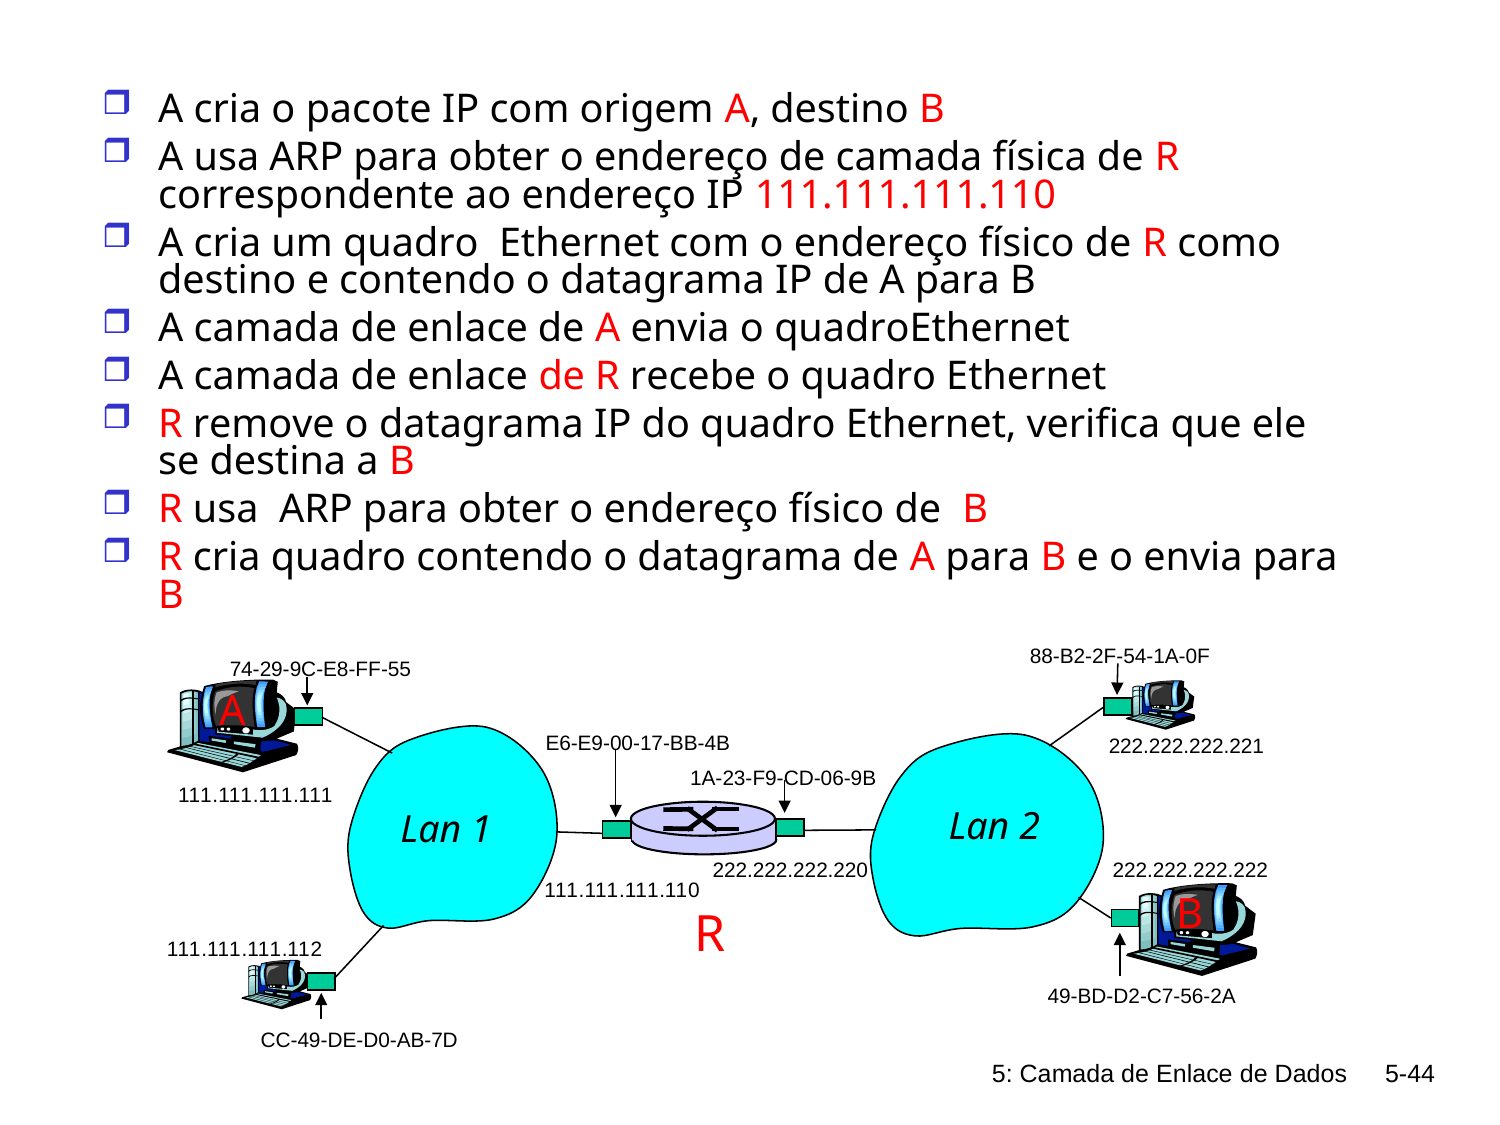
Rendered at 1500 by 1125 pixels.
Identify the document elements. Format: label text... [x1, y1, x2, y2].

text_box B [1161, 890, 1219, 946]
text_box E6-E9-00-17-BB-4B [530, 722, 745, 763]
text_box 222.222.222.220 [697, 849, 875, 890]
chart [1125, 679, 1197, 724]
text_box 111.111.111.112 [152, 928, 337, 969]
chart [167, 678, 301, 773]
text_box Lan 1 [385, 797, 507, 858]
chart [241, 959, 313, 1010]
text_box 49-BD-D2-C7-56-2A [1032, 975, 1251, 1016]
text_box R [679, 893, 741, 970]
text_box 88-B2-2F-54-1A-0F [1015, 635, 1226, 676]
text_box CC-49-DE-D0-AB-7D [245, 1018, 473, 1060]
text_box A [205, 676, 262, 742]
text_box Lan 2 [933, 793, 1055, 855]
chart [1126, 890, 1260, 976]
text_box [870, 733, 1104, 937]
list A cria o pacote IP com origem A, destino B A usa ARP para obter o endereço de camada física de R correspondente ao endereço IP 111.111.111.110 A cria um quadro Ethernet com o endereço físico de R como destino e contendo o datagrama IP de A para B A camada de enlace de A envia o quadroEthernet A camada de enlace de R recebe o quadro Ethernet R remove o datagrama IP do quadro Ethernet, verifica que ele se destina a B R usa ARP para obter o endereço físico de B R cria quadro contendo o datagrama de A para B e o envia para B [86, 84, 1362, 644]
text_box 111.111.111.110 [529, 868, 715, 909]
text_box 74-29-9C-E8-FF-55 [215, 648, 426, 689]
text_box 222.222.222.222 [1098, 849, 1283, 890]
text_box [347, 725, 558, 929]
text_box 111.111.111.111 [163, 774, 349, 815]
text_box 222.222.222.221 [1093, 724, 1279, 766]
text_box [307, 979, 336, 991]
text_box 5-<número> [1339, 1050, 1451, 1125]
text_box 5: Camada de Enlace de Dados [837, 1050, 1339, 1125]
text_box 1A-23-F9-CD-06-9B [675, 756, 891, 797]
text_box [630, 801, 776, 855]
